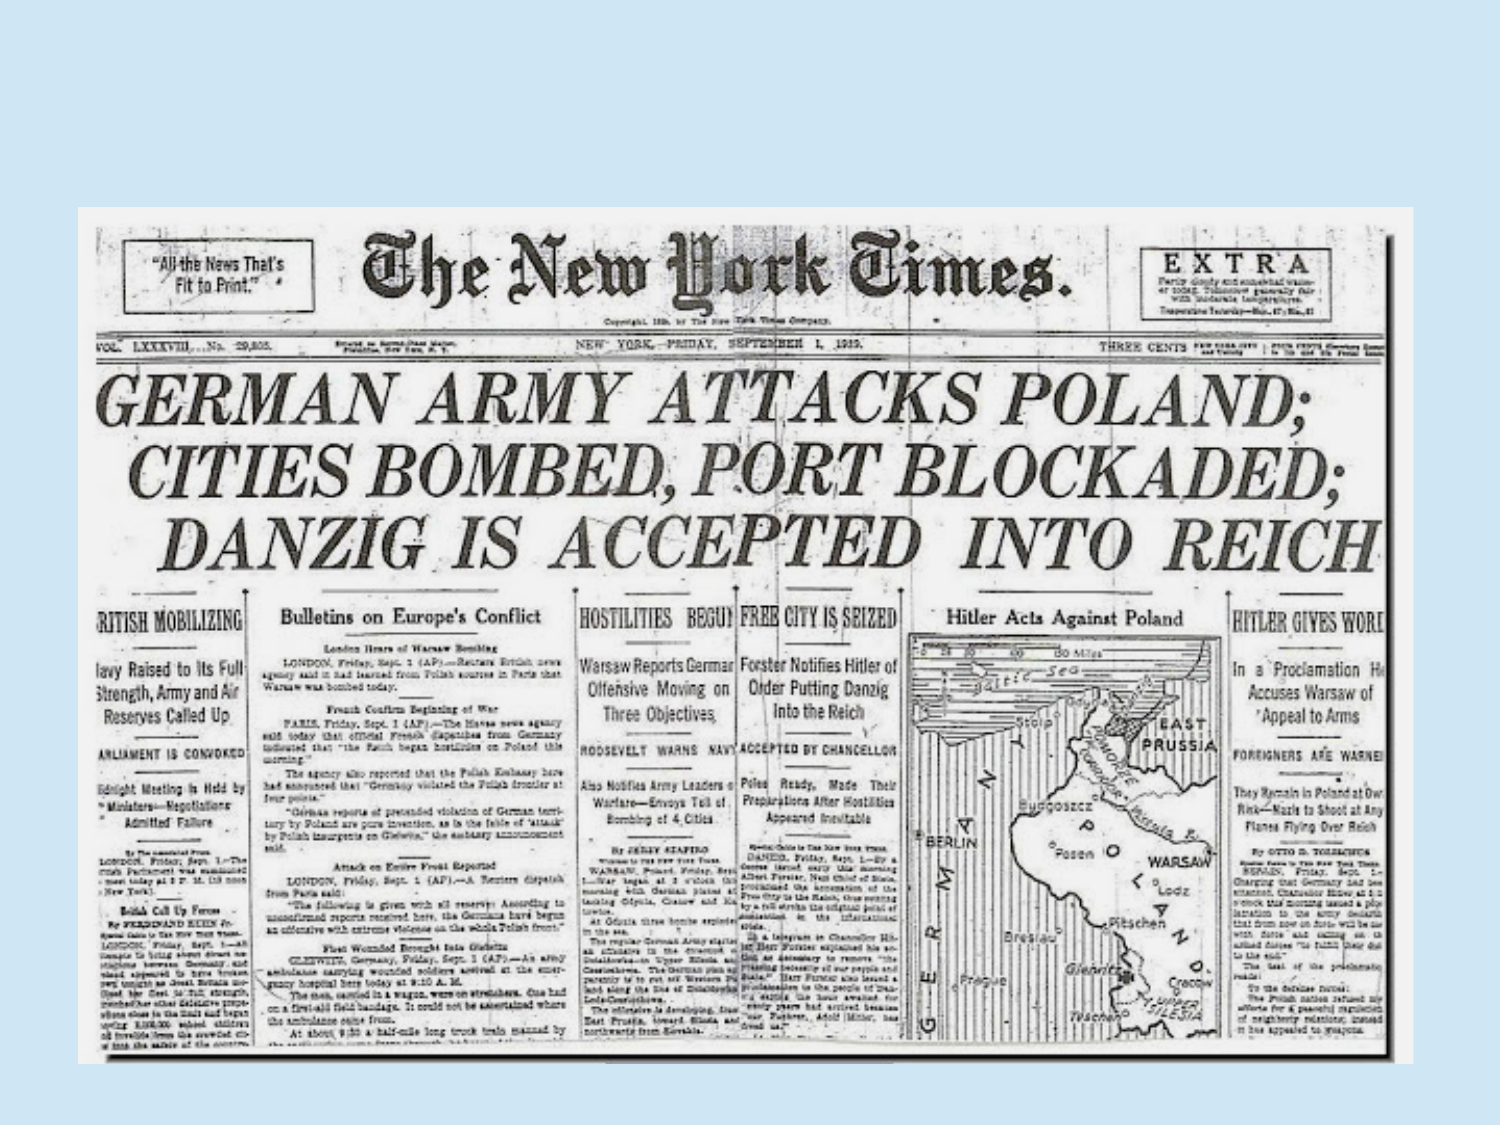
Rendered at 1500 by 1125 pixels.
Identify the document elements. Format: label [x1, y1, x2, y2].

picture [78, 207, 1414, 1064]
